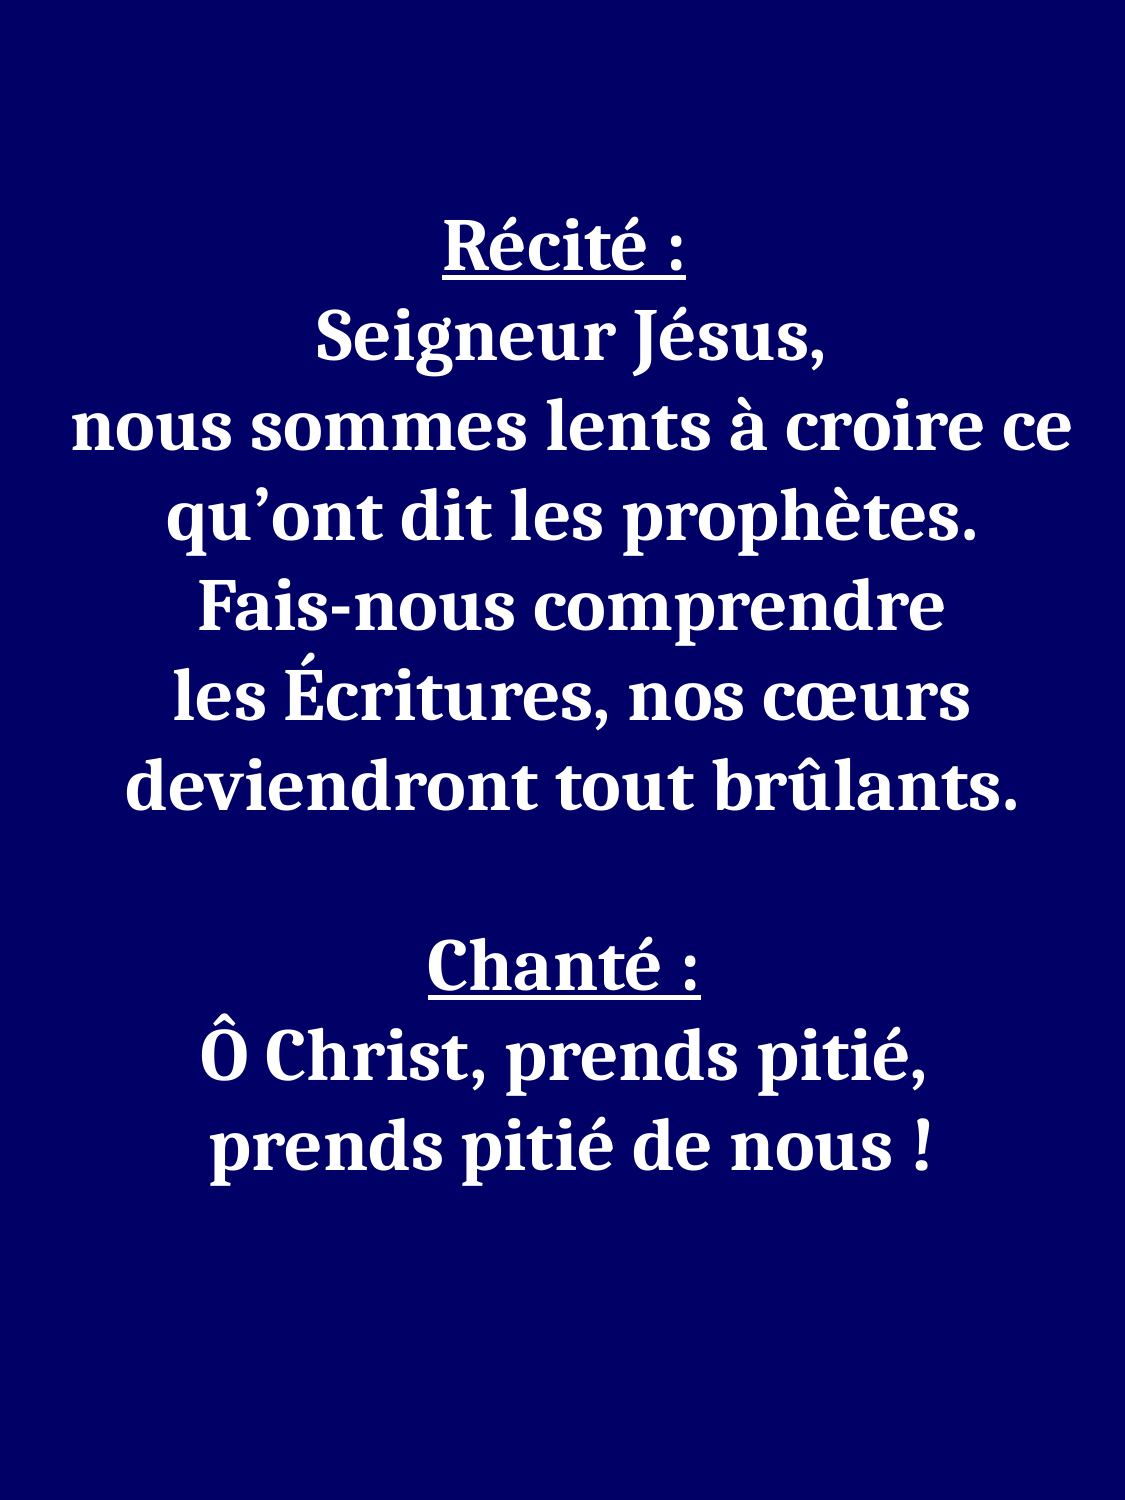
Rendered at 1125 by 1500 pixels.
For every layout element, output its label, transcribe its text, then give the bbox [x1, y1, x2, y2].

text_box Récité : Seigneur Jésus, nous sommes lents à croire ce qu’ont dit les prophètes. Fais-nous comprendre les Écritures, nos cœurs deviendront tout brûlants. Chanté : Ô Christ, prends pitié, prends pitié de nous ! [47, 187, 1099, 1140]
